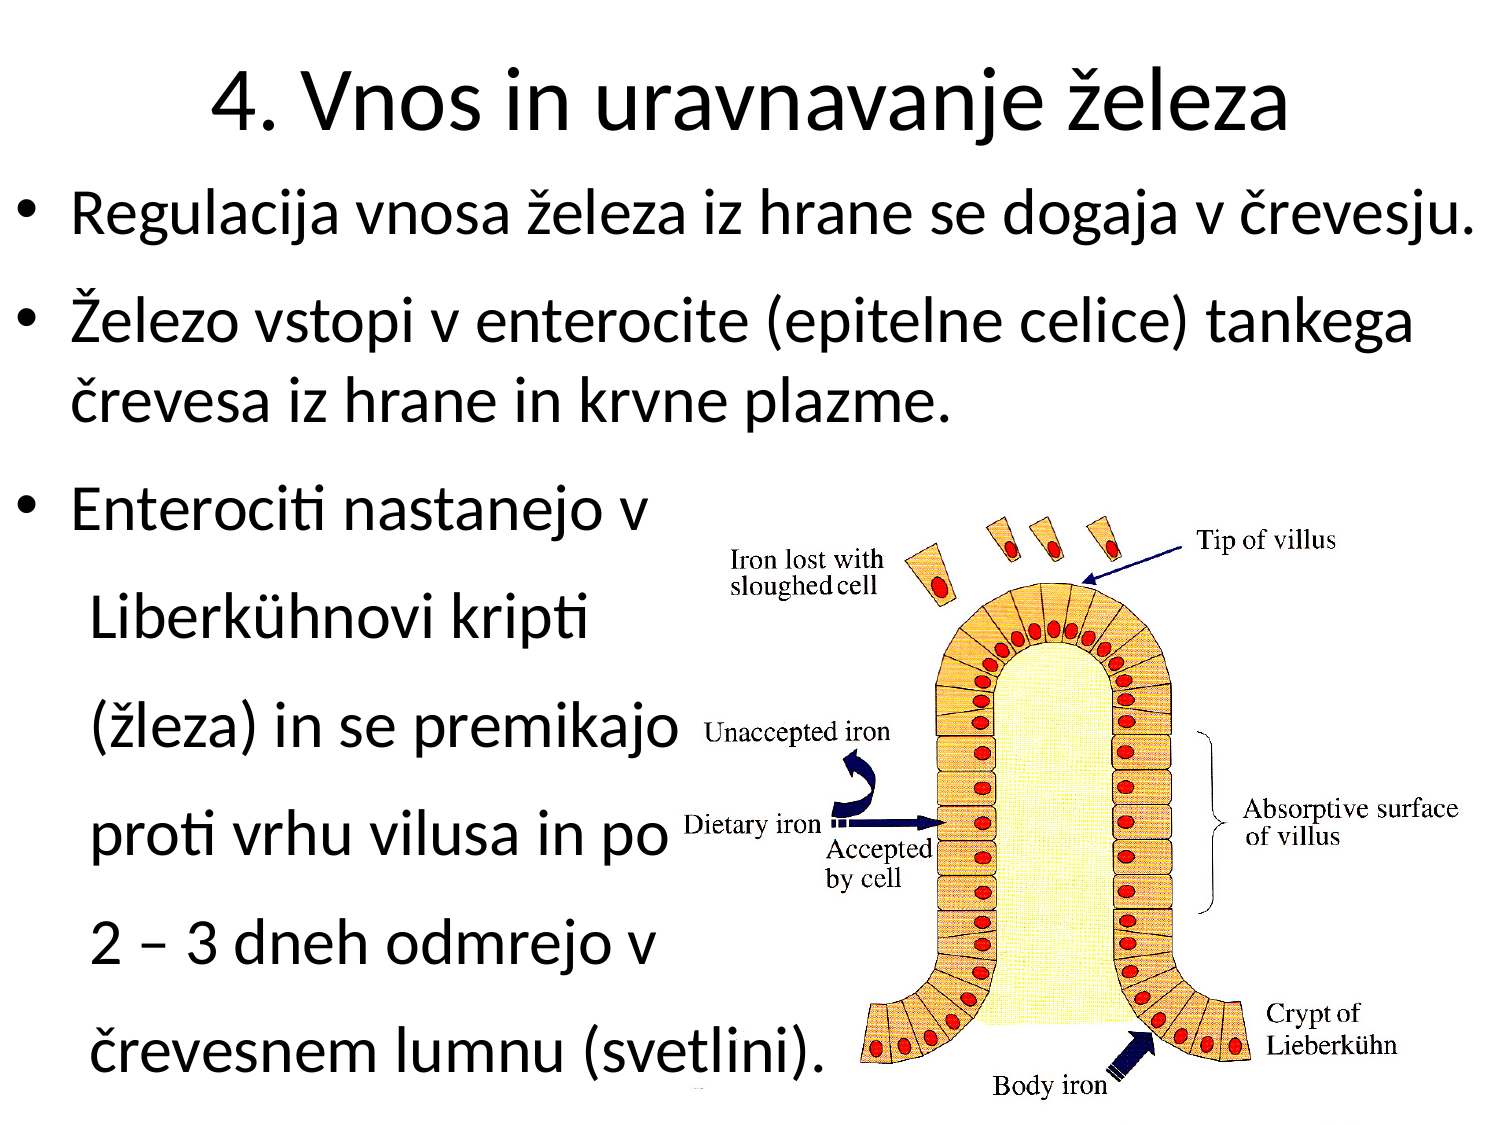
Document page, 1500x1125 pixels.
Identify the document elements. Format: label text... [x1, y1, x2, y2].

list Regulacija vnosa železa iz hrane se dogaja v črevesju. Železo vstopi v enterocite (epitelne celice) tankega črevesa iz hrane in krvne plazme. Enterociti nastanejo v Liberkühnovi kripti (žleza) in se premikajo proti vrhu vilusa in po 2 – 3 dneh odmrejo v črevesnem lumnu (svetlini). [0, 160, 1500, 1125]
title 4. Vnos in uravnavanje železa [76, 0, 1427, 160]
